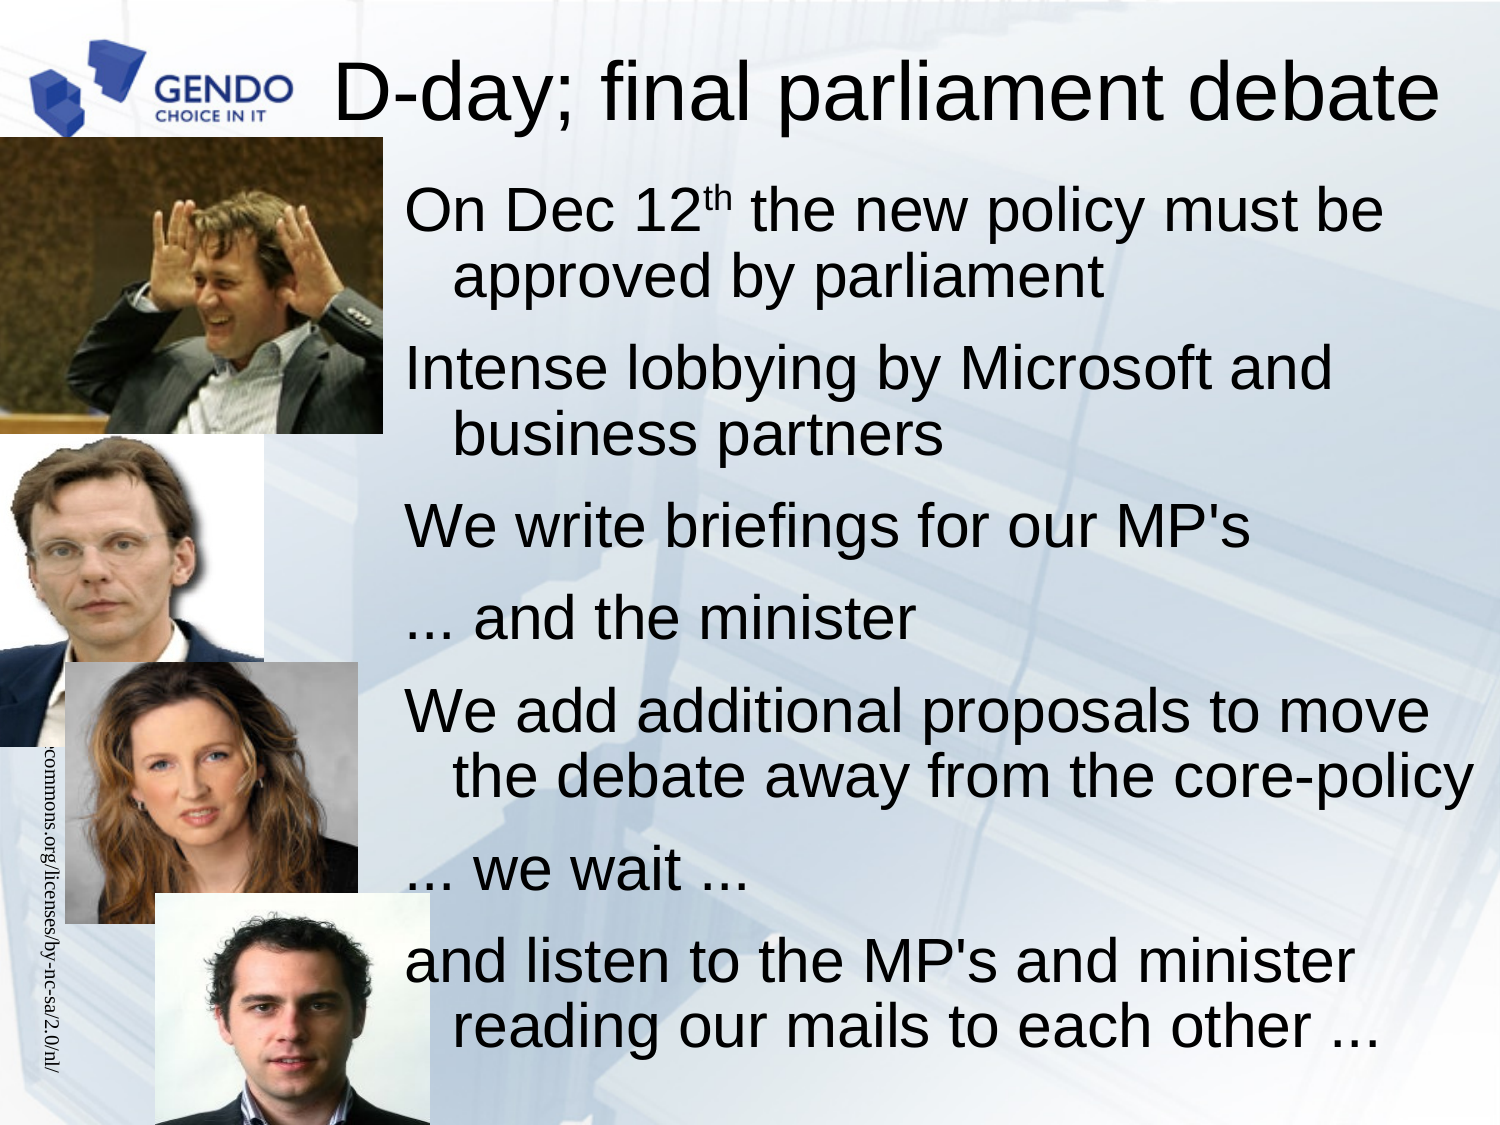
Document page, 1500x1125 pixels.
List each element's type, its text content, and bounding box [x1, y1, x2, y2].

list On Dec 12th the new policy must be approved by parliament Intense lobbying by Microsoft and business partners We write briefings for our MP's ... and the minister We add additional proposals to move the debate away from the core-policy ... we wait ... and listen to the MP's and minister reading our mails to each other ... [388, 179, 1489, 1072]
picture [0, 0, 1500, 1125]
title D-day; final parliament debate [284, 21, 1491, 167]
